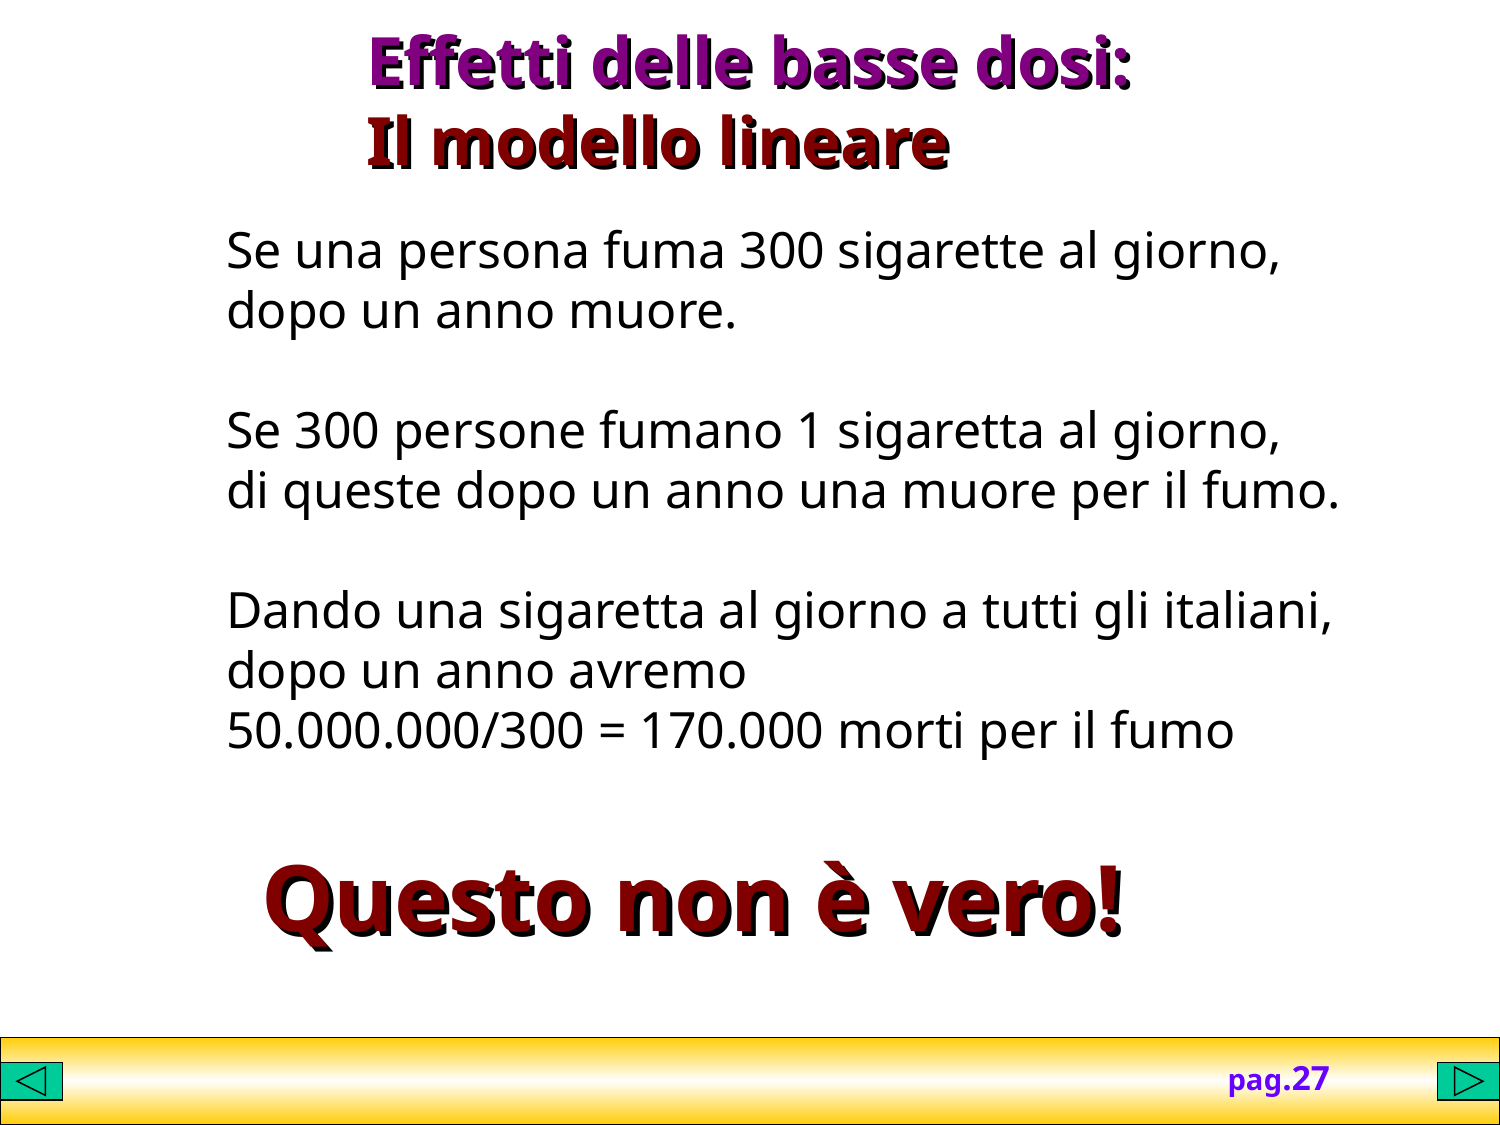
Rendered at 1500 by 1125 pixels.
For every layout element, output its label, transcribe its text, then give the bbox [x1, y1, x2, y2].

text_box Effetti delle basse dosi: Il modello lineare [351, 11, 1181, 187]
text_box Se una persona fuma 300 sigarette al giorno, dopo un anno muore. Se 300 persone fumano 1 sigaretta al giorno, di queste dopo un anno una muore per il fumo. Dando una sigaretta al giorno a tutti gli italiani, dopo un anno avremo 50.000.000/300 = 170.000 morti per il fumo [210, 210, 1355, 767]
text_box Questo non è vero! [246, 832, 1117, 958]
